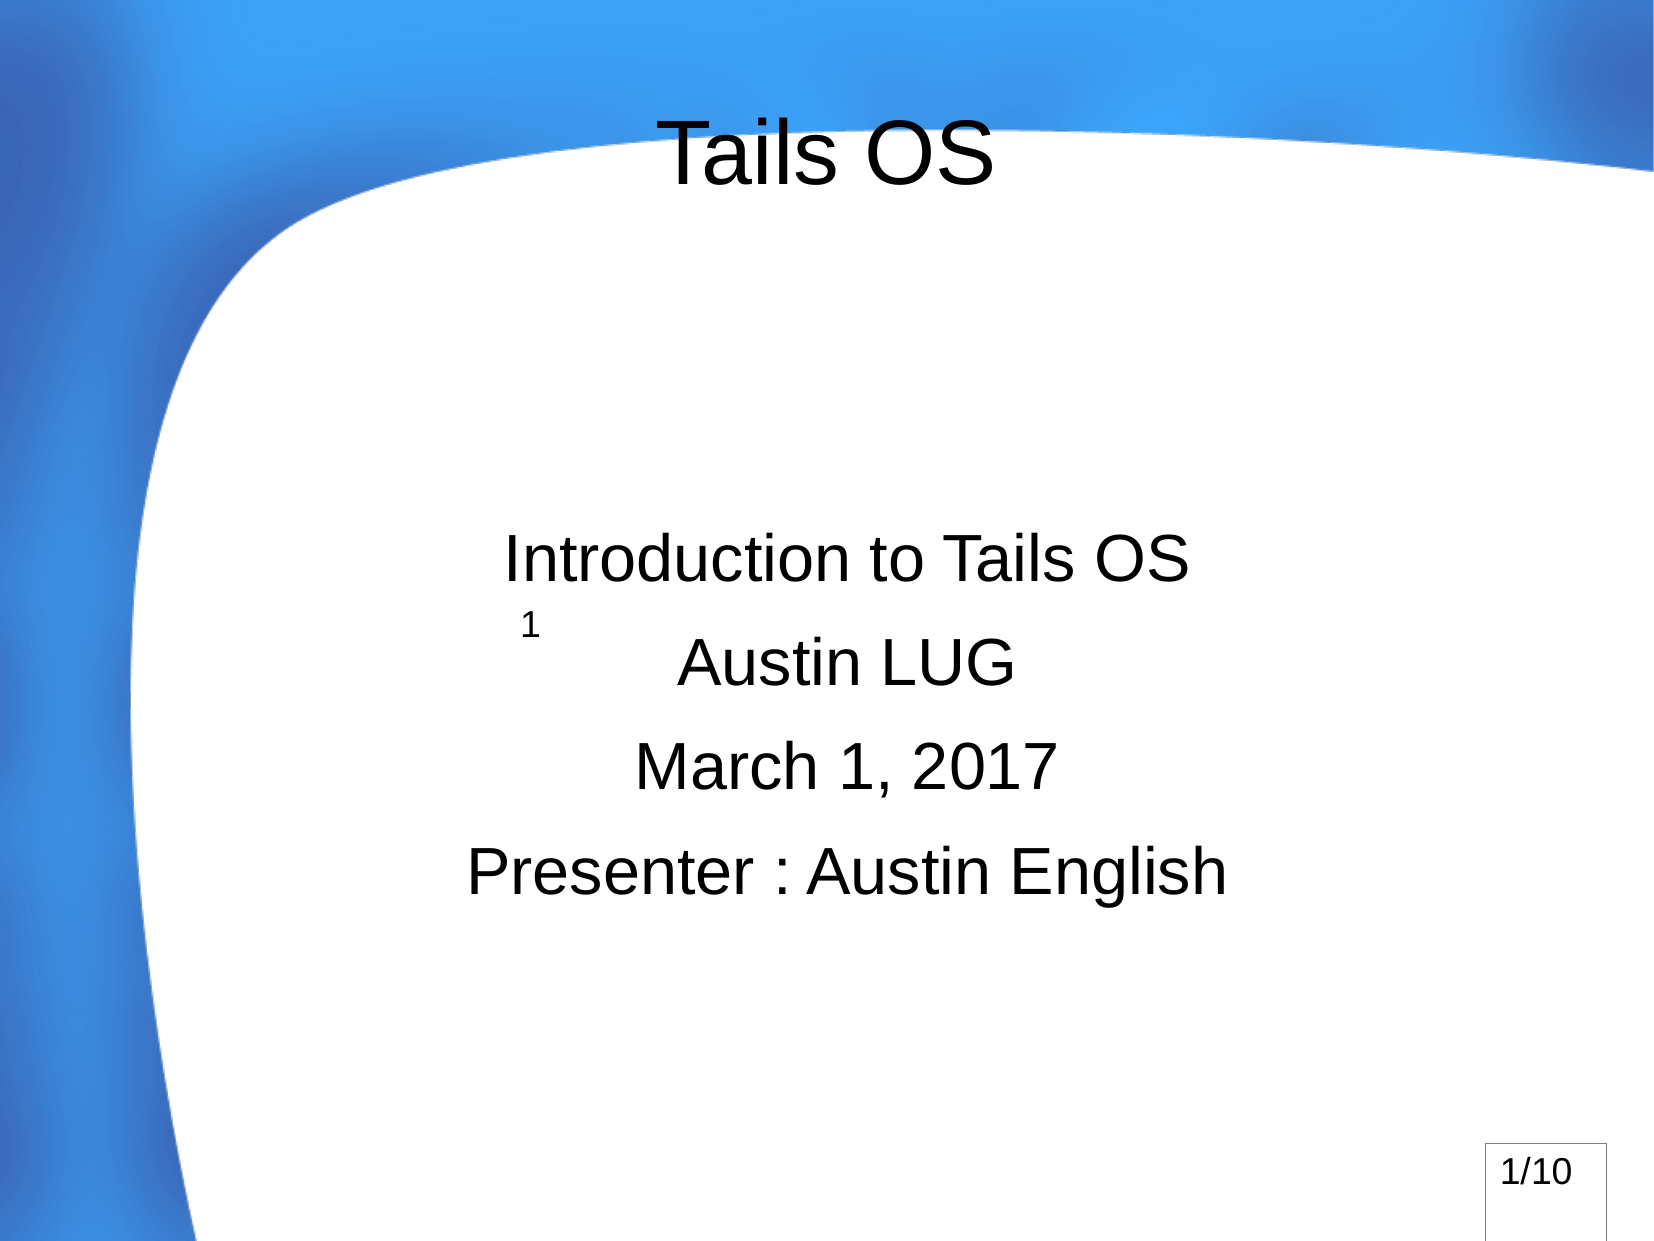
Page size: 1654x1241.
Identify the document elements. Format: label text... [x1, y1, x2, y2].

list Introduction to Tails OS Austin LUG March 1, 2017 Presenter : Austin English [120, 520, 1576, 1241]
text_box <number>/10 [1485, 1143, 1607, 1241]
text_box <number> [505, 595, 1163, 666]
picture [0, 0, 1654, 1241]
title Tails OS [82, 49, 1571, 257]
